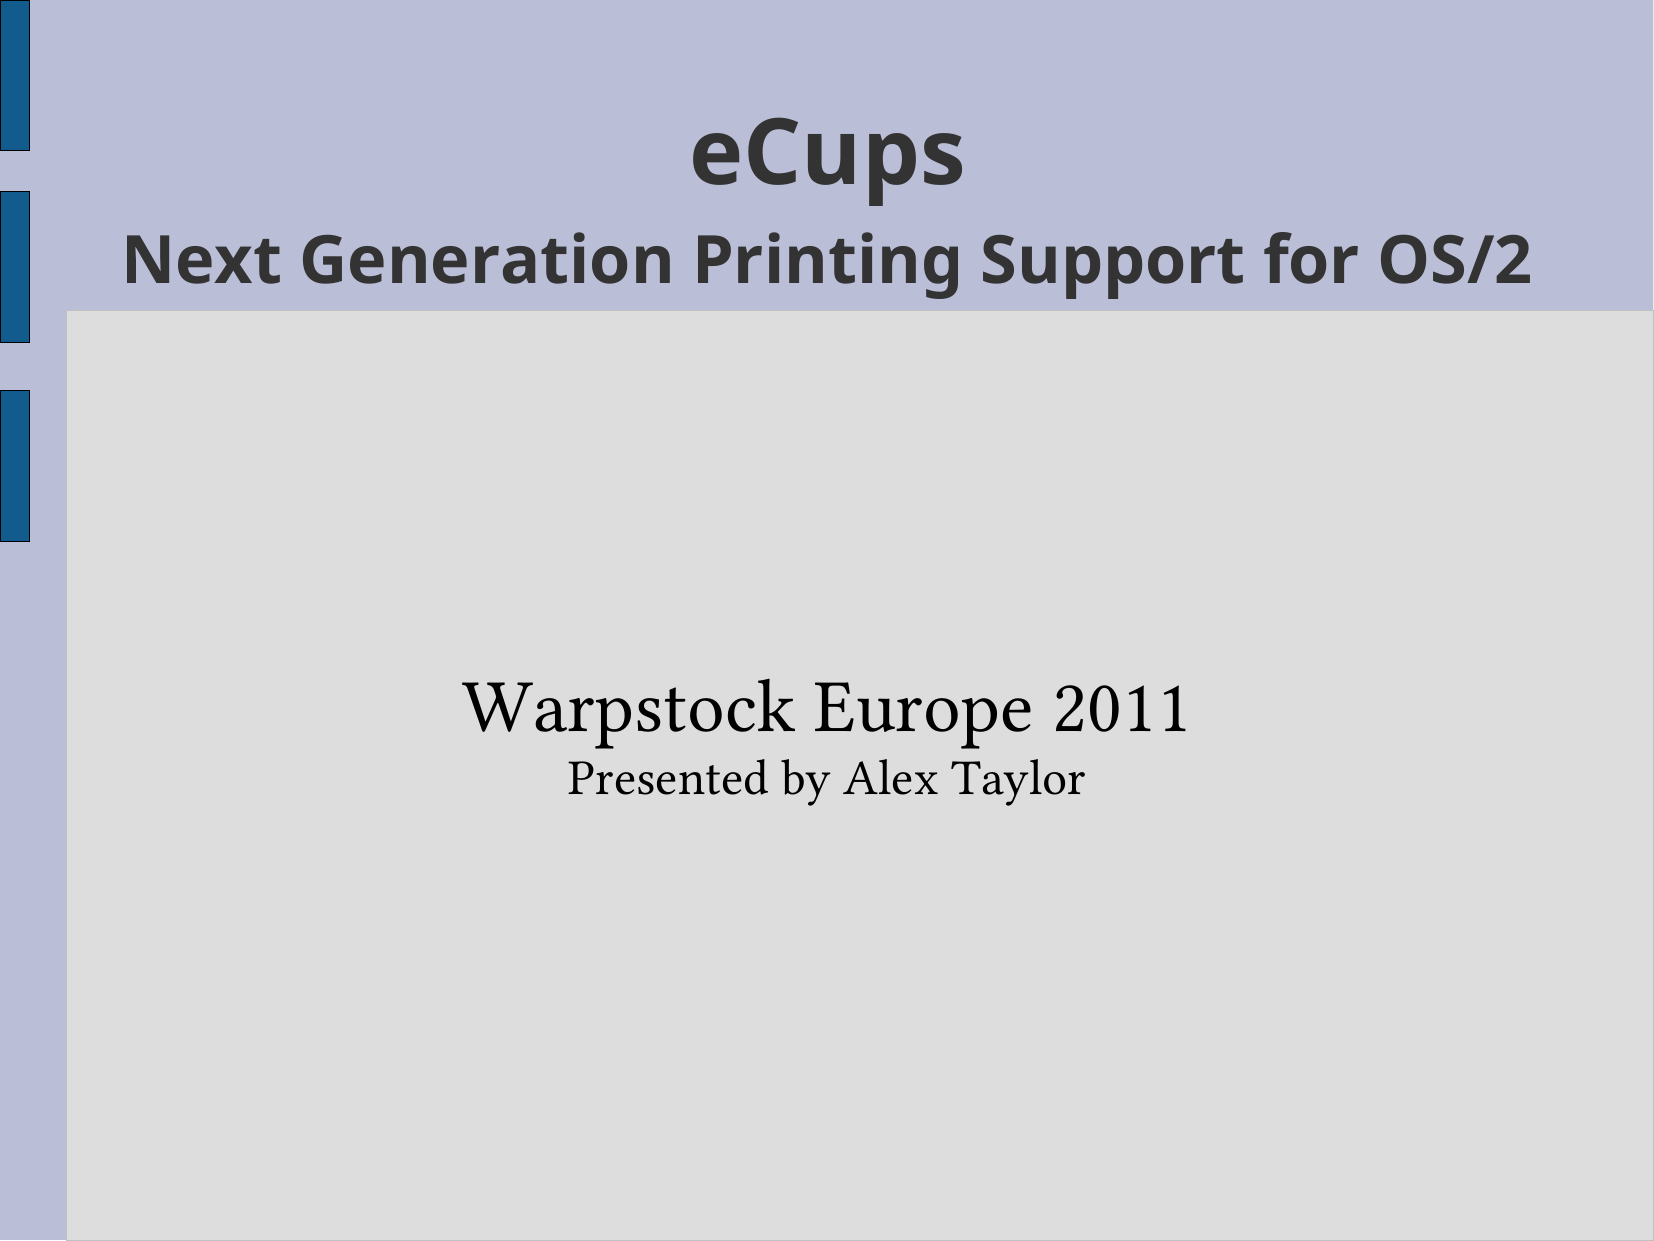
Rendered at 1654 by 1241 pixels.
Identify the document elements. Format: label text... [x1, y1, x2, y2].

subtitle Warpstock Europe 2011 Presented by Alex Taylor [121, 344, 1534, 1127]
title eCups Next Generation Printing Support for OS/2 [121, 91, 1534, 299]
